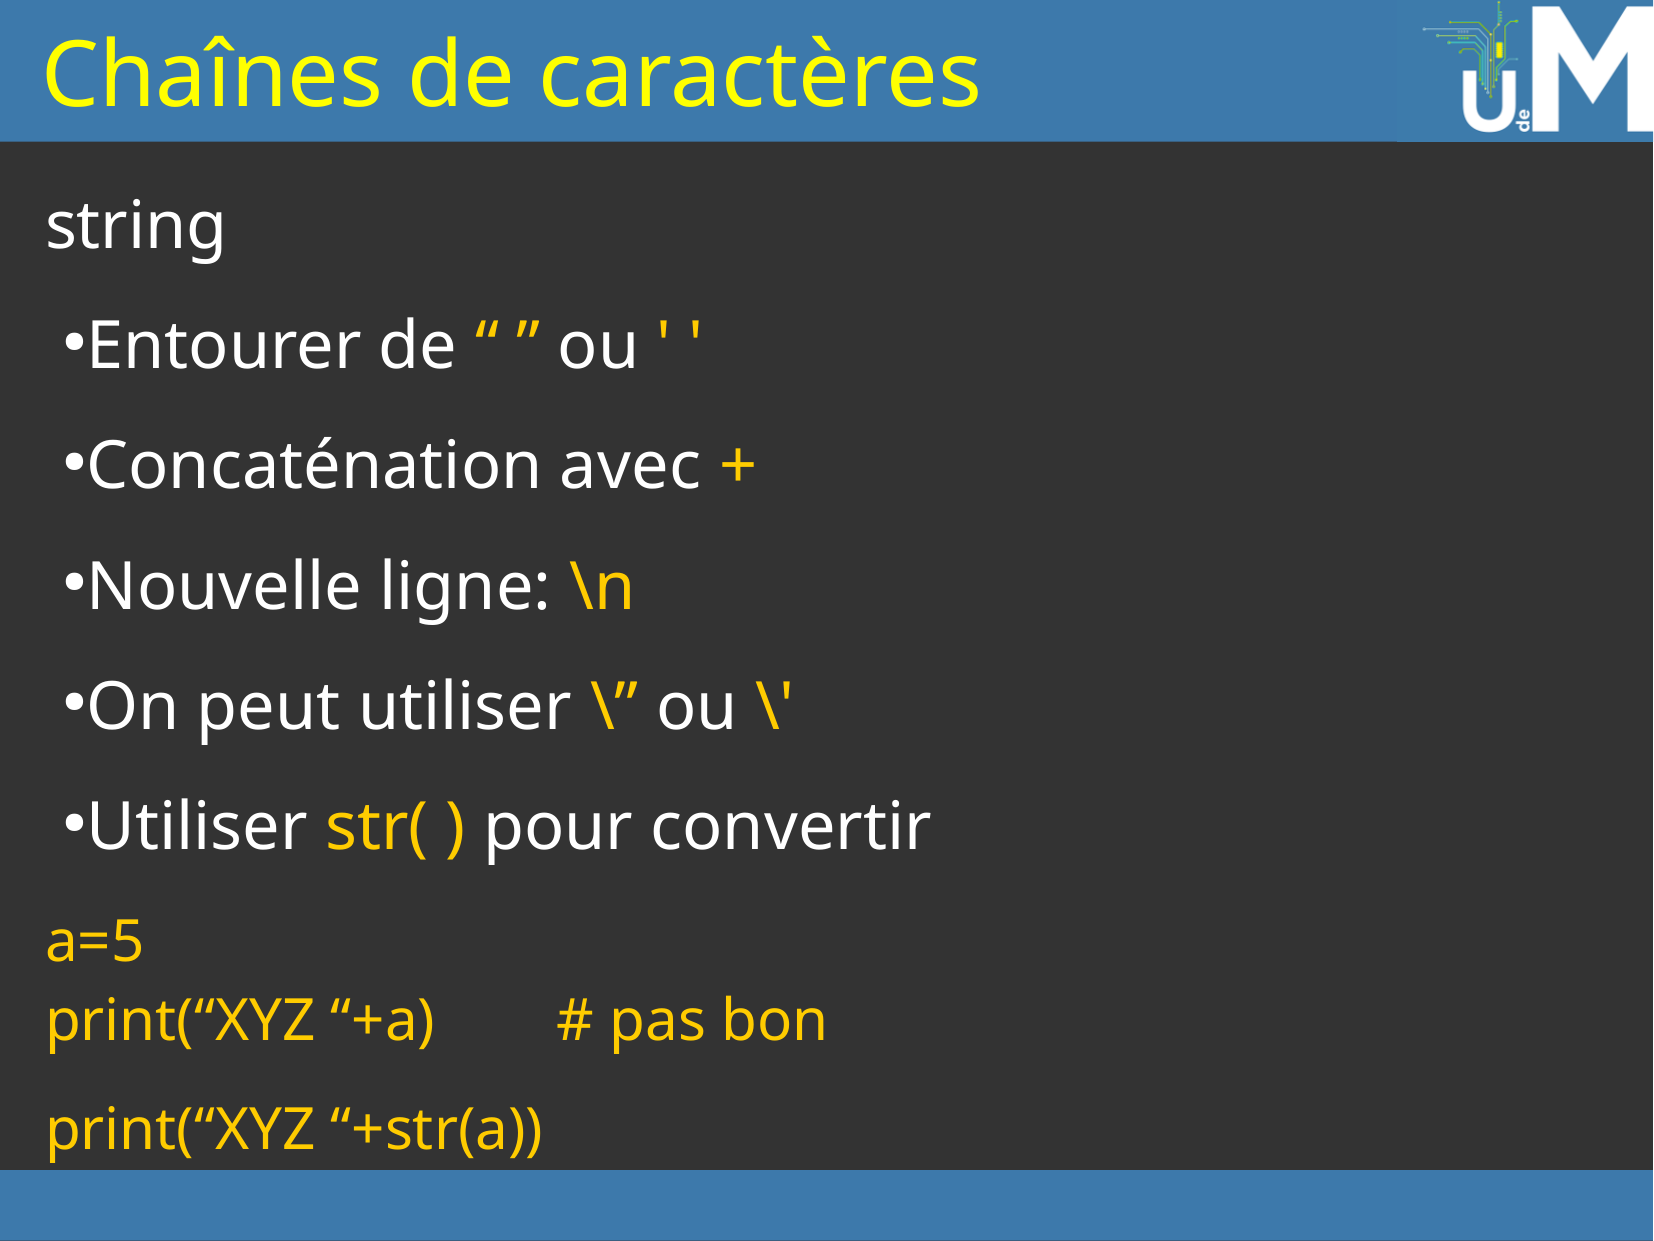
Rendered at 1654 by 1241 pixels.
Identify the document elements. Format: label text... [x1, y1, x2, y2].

picture [1397, 0, 1654, 142]
list string Entourer de “ ” ou ' ' Concaténation avec + Nouvelle ligne: \n On peut utiliser \” ou \' Utiliser str( ) pour convertir a=5 print(“XYZ “+a) # pas bon print(“XYZ “+str(a)) [45, 177, 1606, 1141]
title Chaînes de caractères [41, 9, 1411, 133]
